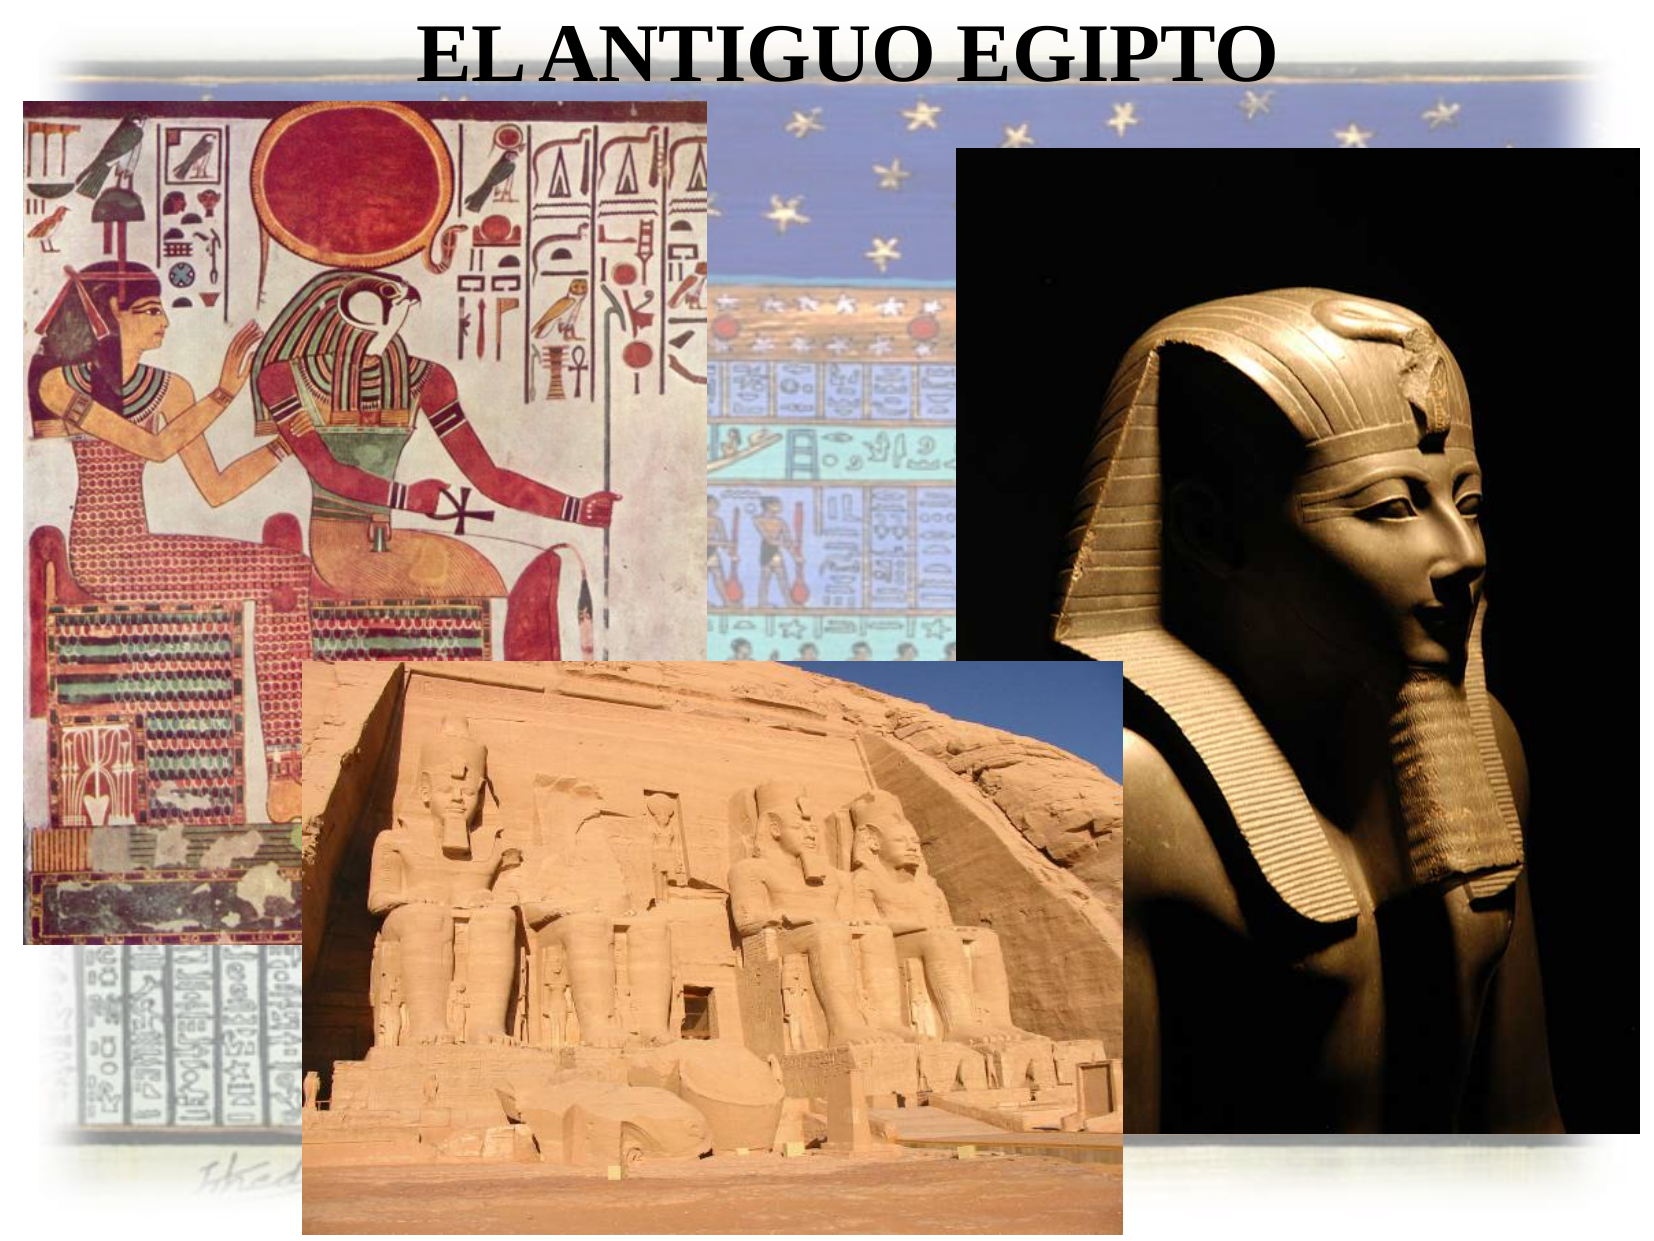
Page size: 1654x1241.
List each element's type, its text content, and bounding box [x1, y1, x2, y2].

text_box EL ANTIGUO EGIPTO [401, 0, 1295, 108]
picture [0, 0, 1654, 1241]
